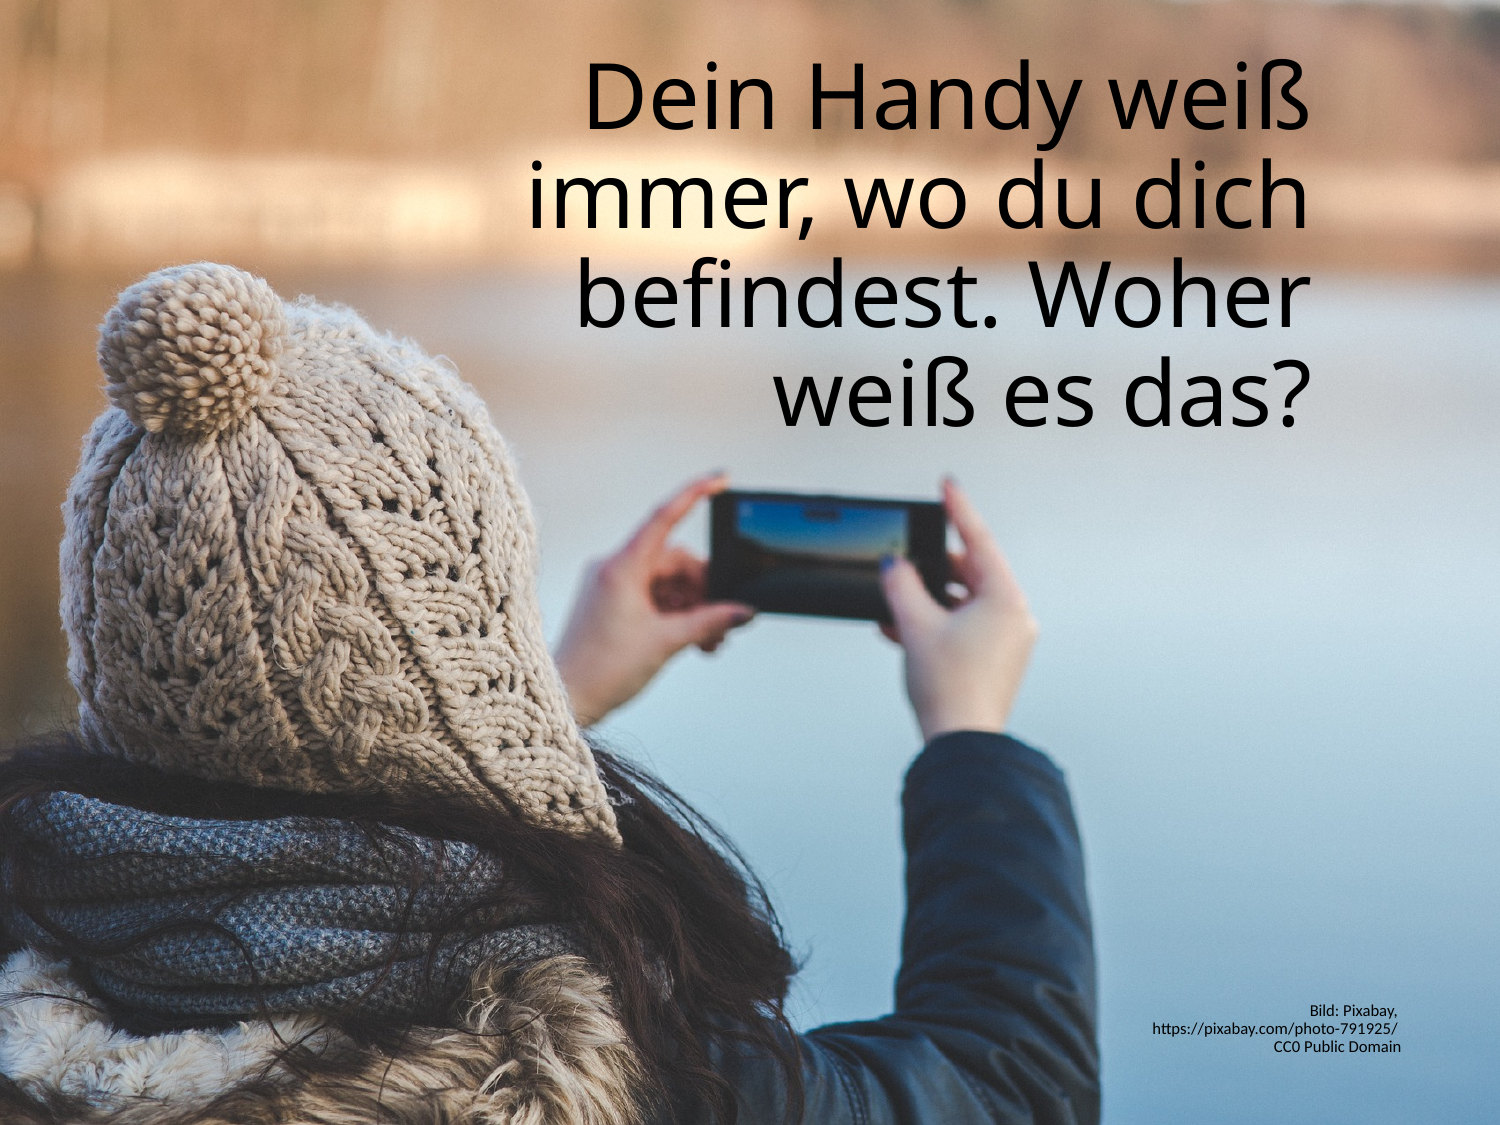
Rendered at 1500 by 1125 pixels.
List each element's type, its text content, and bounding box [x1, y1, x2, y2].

picture [0, 0, 1500, 1125]
text_box Dein Handy weiß immer, wo du dich befindest. Woher weiß es das? [510, 42, 1456, 360]
subtitle Bild: Pixabay, https://pixabay.com/photo-791925/ CC0 Public Domain [1137, 994, 1456, 1093]
